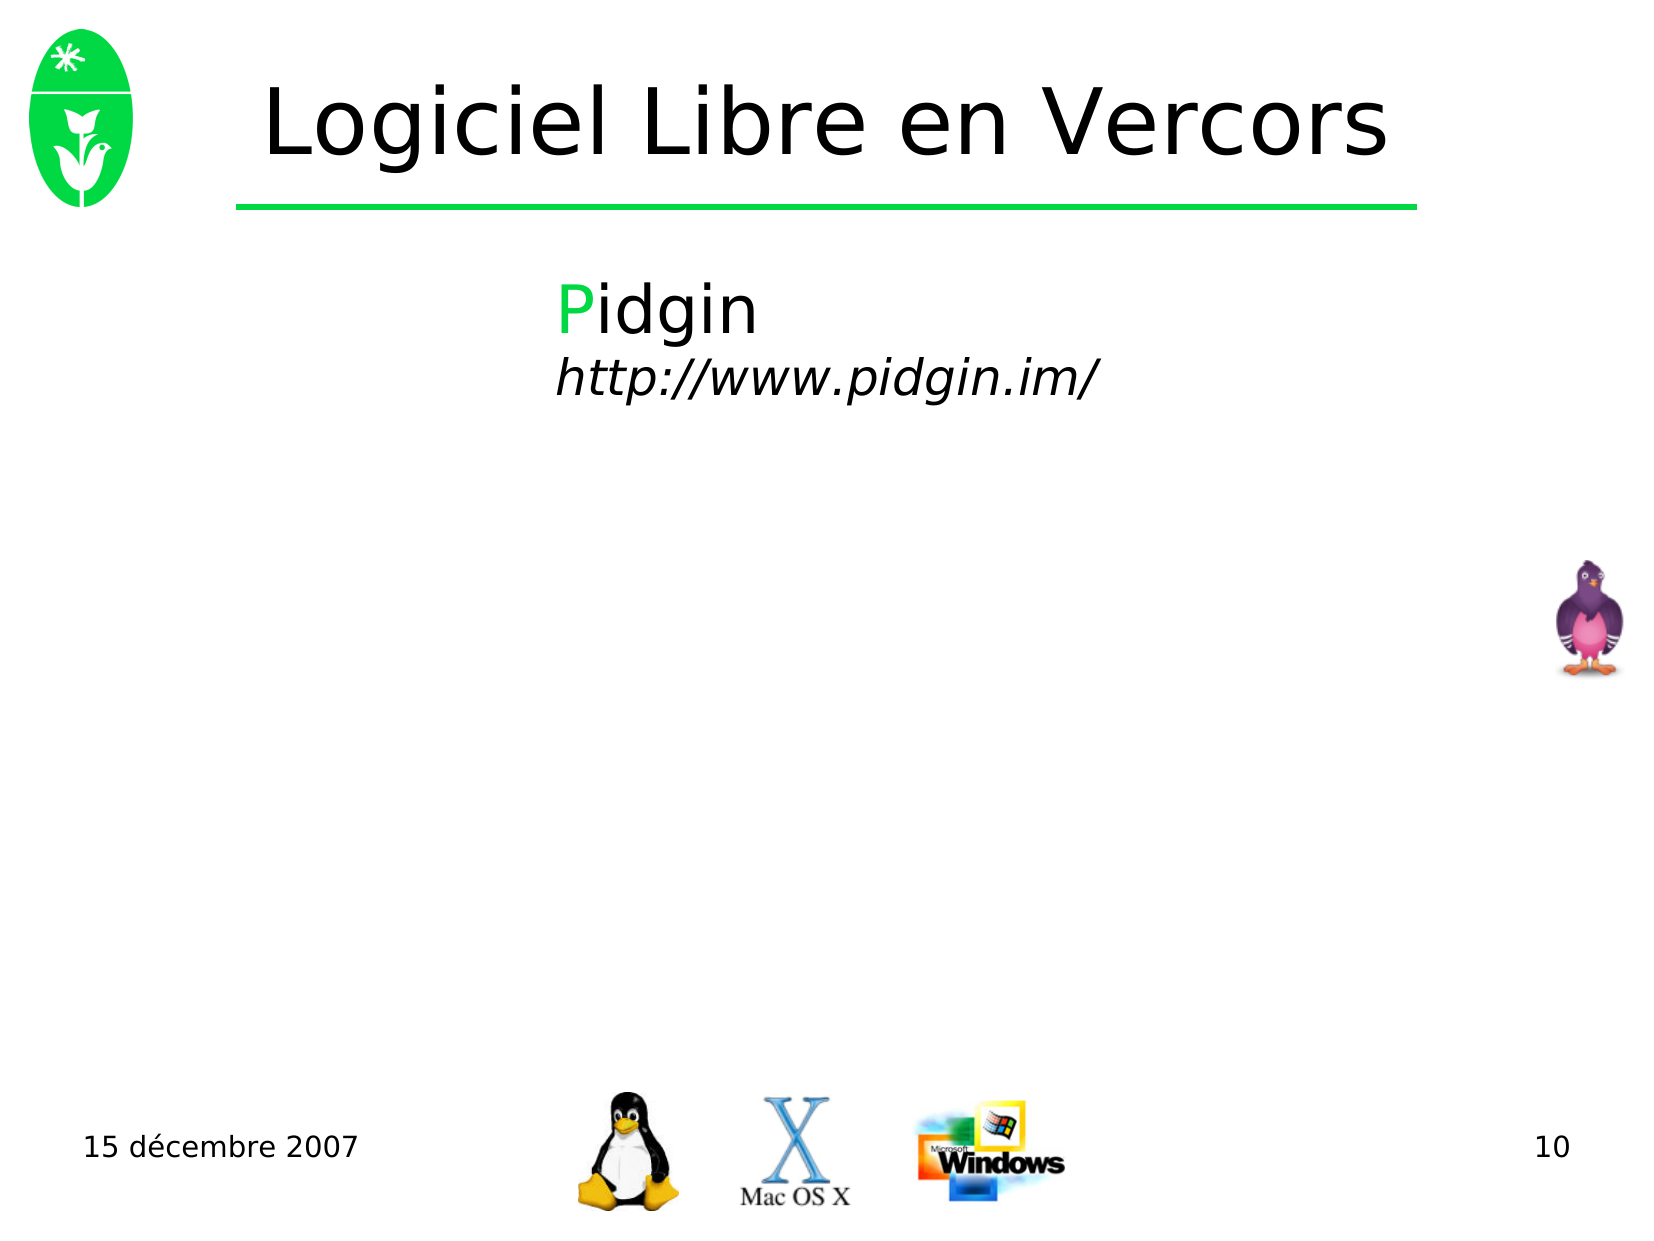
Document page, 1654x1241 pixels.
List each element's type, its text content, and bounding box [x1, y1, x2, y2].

picture [726, 1092, 866, 1211]
picture [578, 1092, 679, 1211]
picture [29, 29, 133, 207]
text_box Pidgin http://www.pidgin.im/ [540, 264, 1113, 415]
picture [903, 1092, 1076, 1211]
picture [1555, 560, 1625, 680]
title Logiciel Libre en Vercors [177, 4, 1477, 241]
